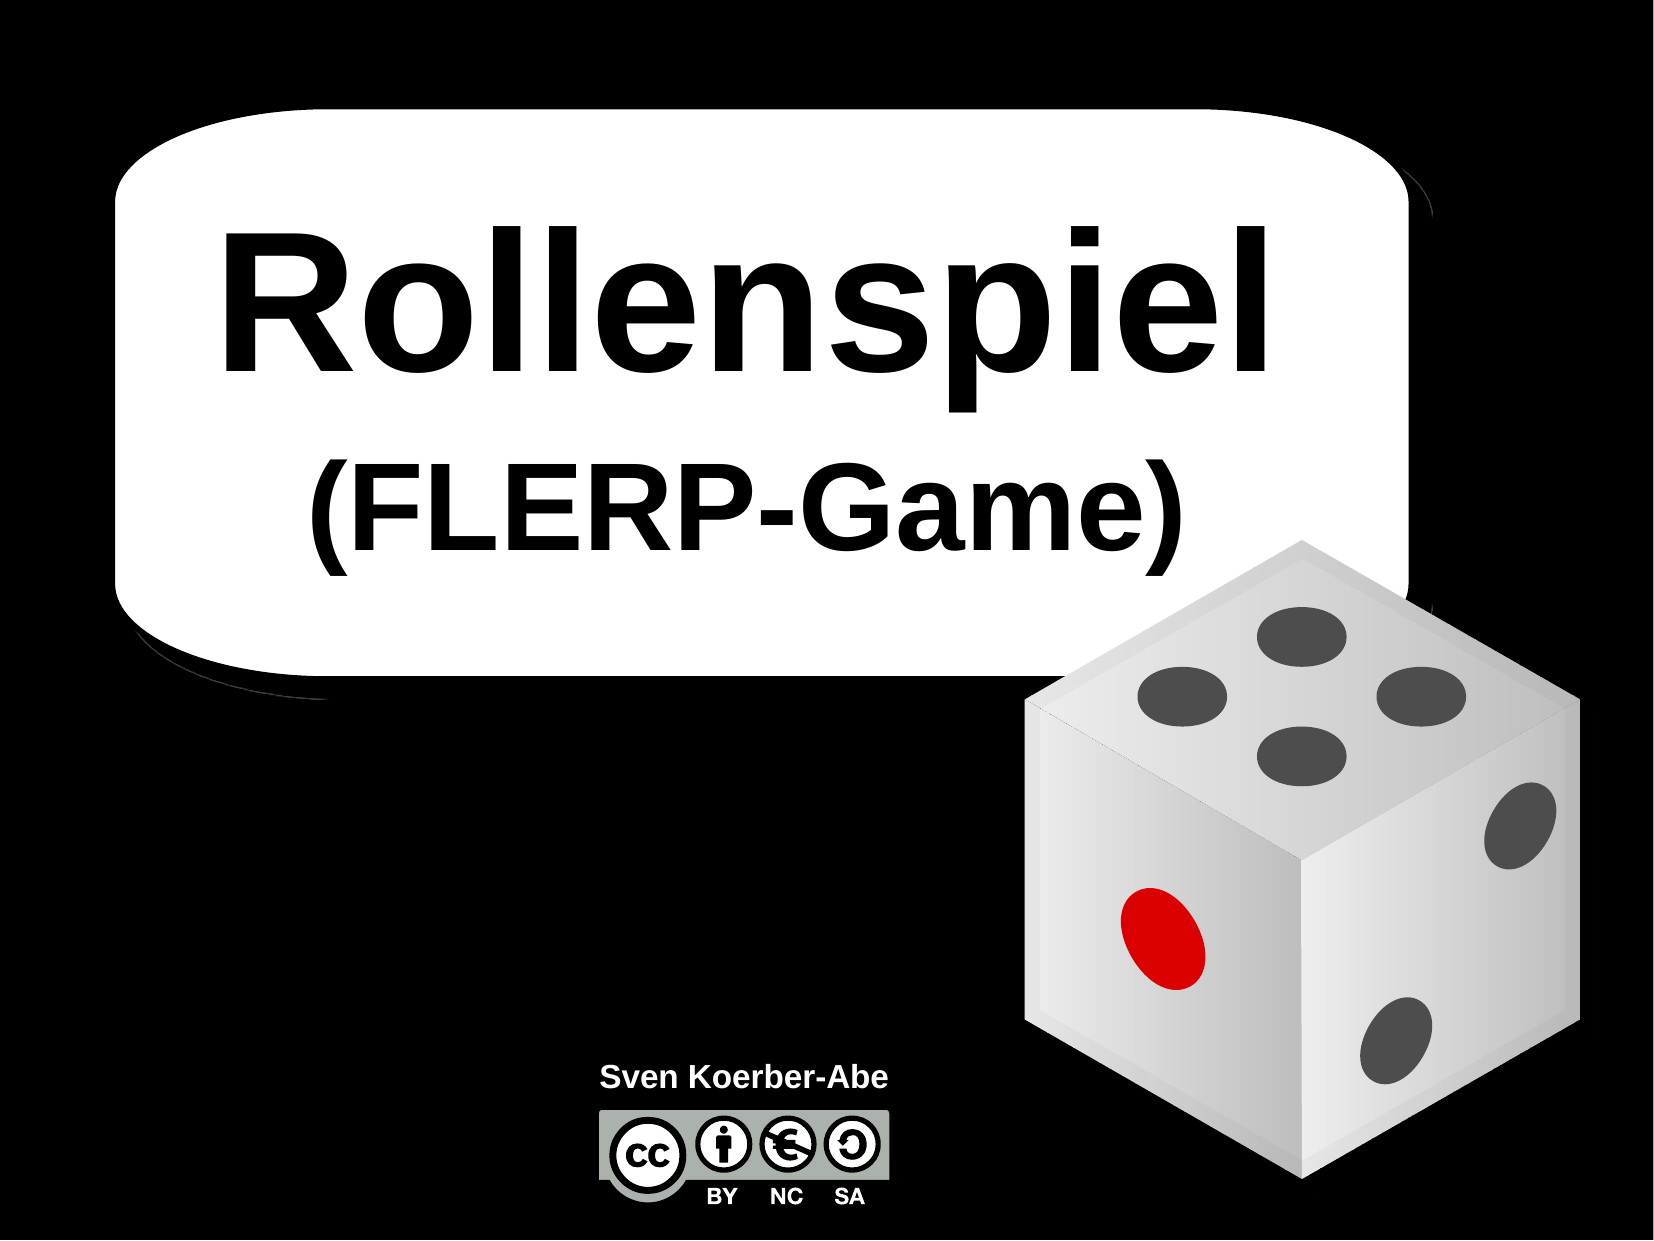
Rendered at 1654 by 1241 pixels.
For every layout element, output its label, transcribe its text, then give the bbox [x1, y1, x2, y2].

text_box [112, 585, 956, 680]
text_box Rollenspiel (FLERP-Game) [112, 183, 1382, 585]
text_box Sven Koerber-Abe [584, 1051, 945, 1104]
picture [596, 1107, 892, 1211]
picture [956, 513, 1649, 1206]
text_box [116, 106, 1412, 513]
